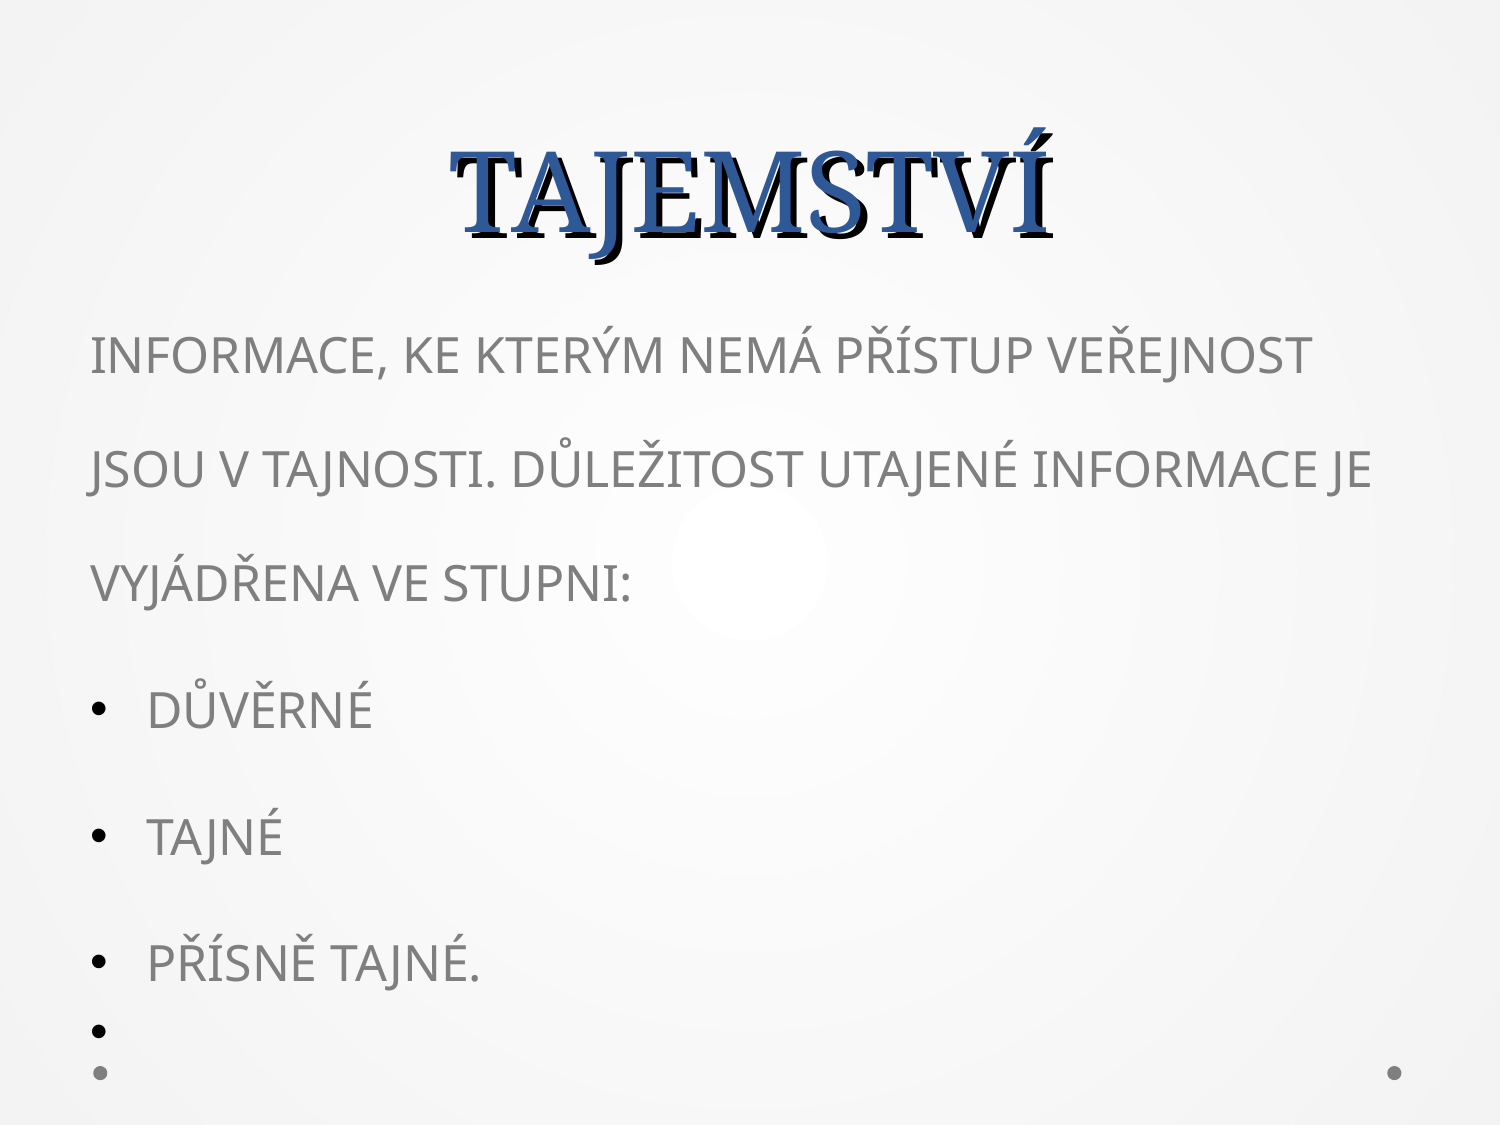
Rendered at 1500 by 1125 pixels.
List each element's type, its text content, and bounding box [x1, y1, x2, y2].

list INFORMACE, KE KTERÝM NEMÁ PŘÍSTUP VEŘEJNOST JSOU V TAJNOSTI. DŮLEŽITOST UTAJENÉ INFORMACE JE VYJÁDŘENA VE STUPNI: DŮVĚRNÉ TAJNÉ PŘÍSNĚ TAJNÉ. [75, 262, 1426, 1005]
title TAJEMSTVÍ [75, 0, 1426, 262]
